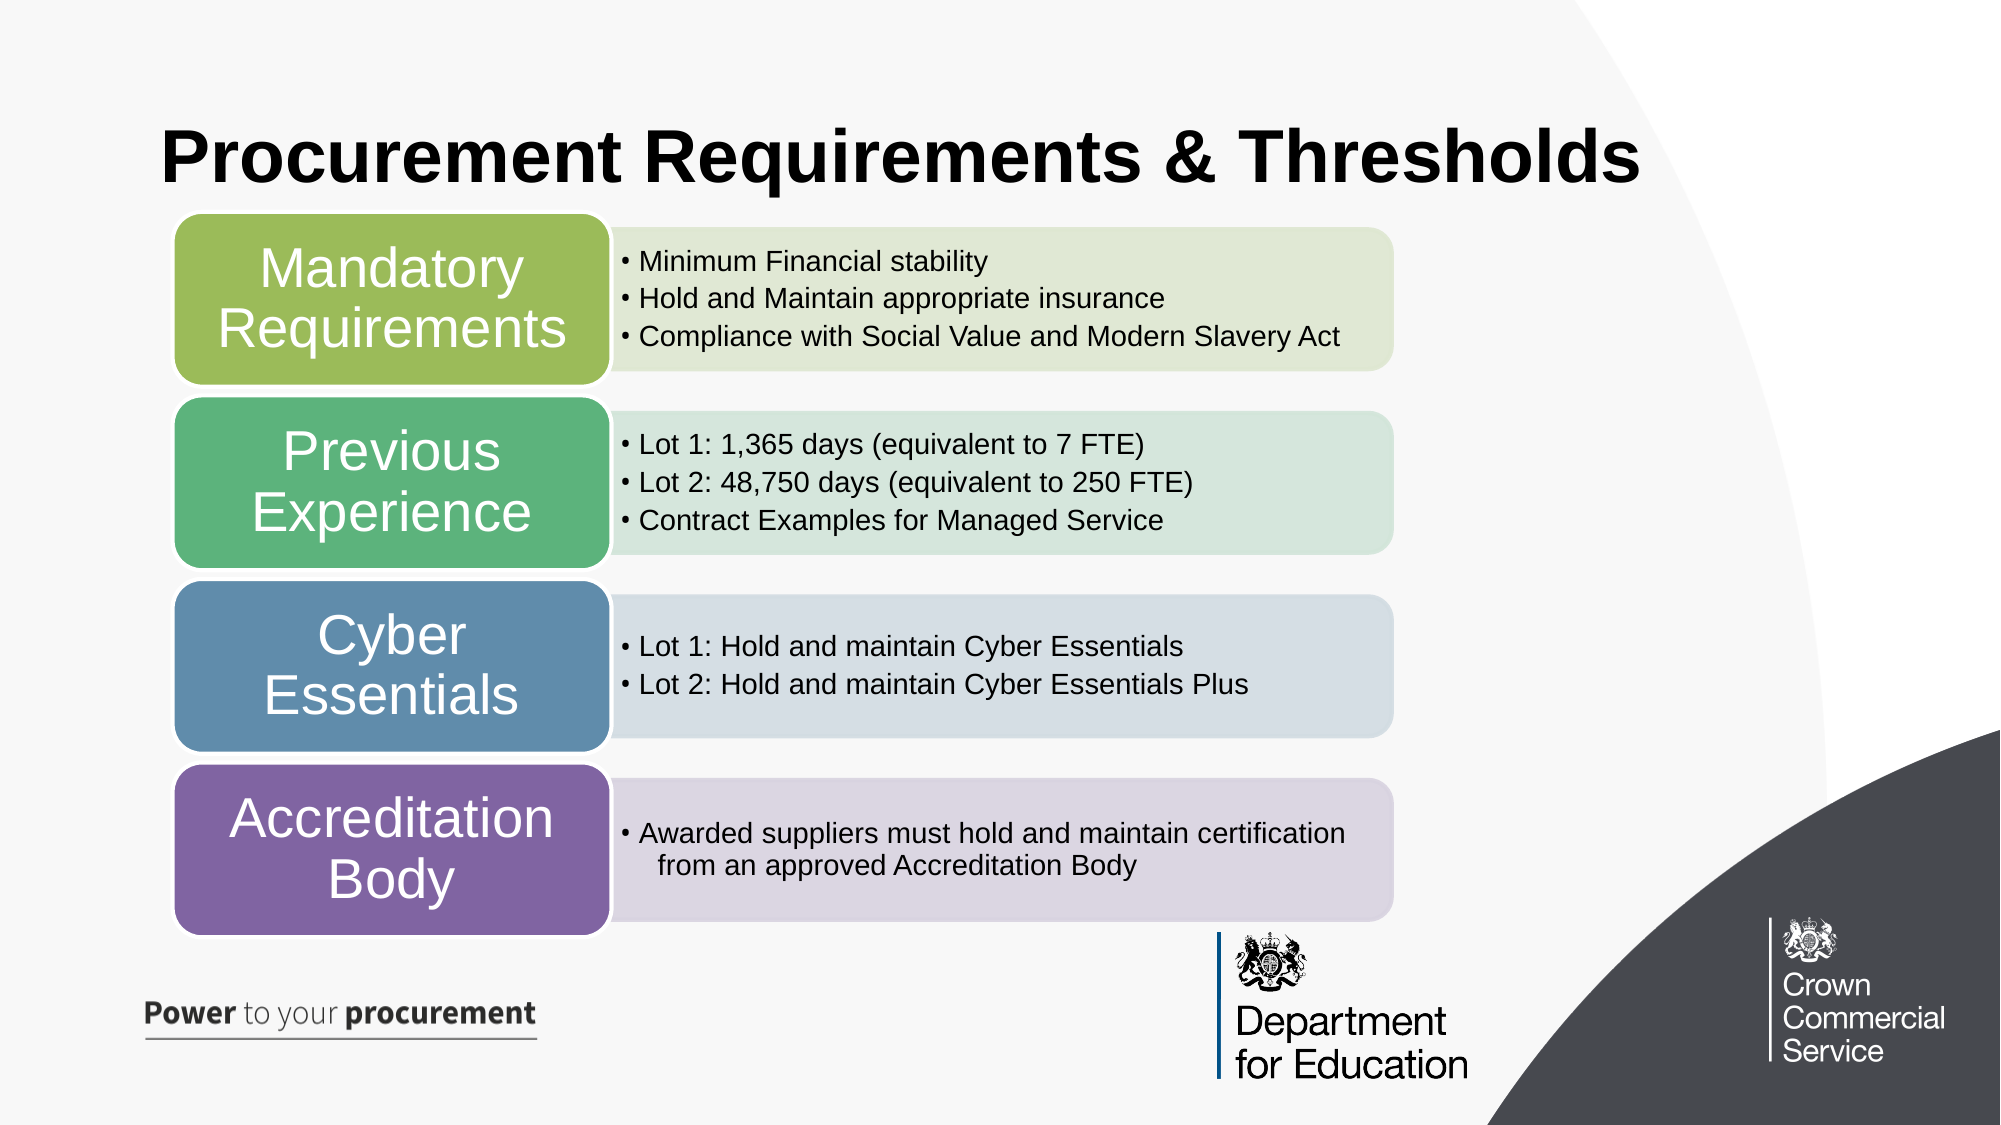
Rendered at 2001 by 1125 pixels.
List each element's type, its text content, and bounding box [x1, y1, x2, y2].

text_box Lot 1: Hold and maintain Cyber Essentials Lot 2: Hold and maintain Cyber Essentials Plus [611, 596, 1392, 737]
text_box Previous Experience [172, 395, 612, 571]
text_box Minimum Financial stability Hold and Maintain appropriate insurance Compliance with Social Value and Modern Slavery Act [611, 229, 1392, 370]
text_box Cyber Essentials [172, 578, 612, 754]
text_box Accreditation Body [172, 762, 612, 938]
text_box Awarded suppliers must hold and maintain certification from an approved Accreditation Body [611, 779, 1392, 920]
text_box Procurement Requirements & Thresholds [145, 99, 1770, 206]
text_box Lot 1: 1,365 days (equivalent to 7 FTE) Lot 2: 48,750 days (equivalent to 250 FTE) Contract Examples for Managed Service [611, 412, 1392, 553]
text_box Mandatory Requirements [172, 211, 612, 387]
picture [1217, 711, 2000, 1125]
